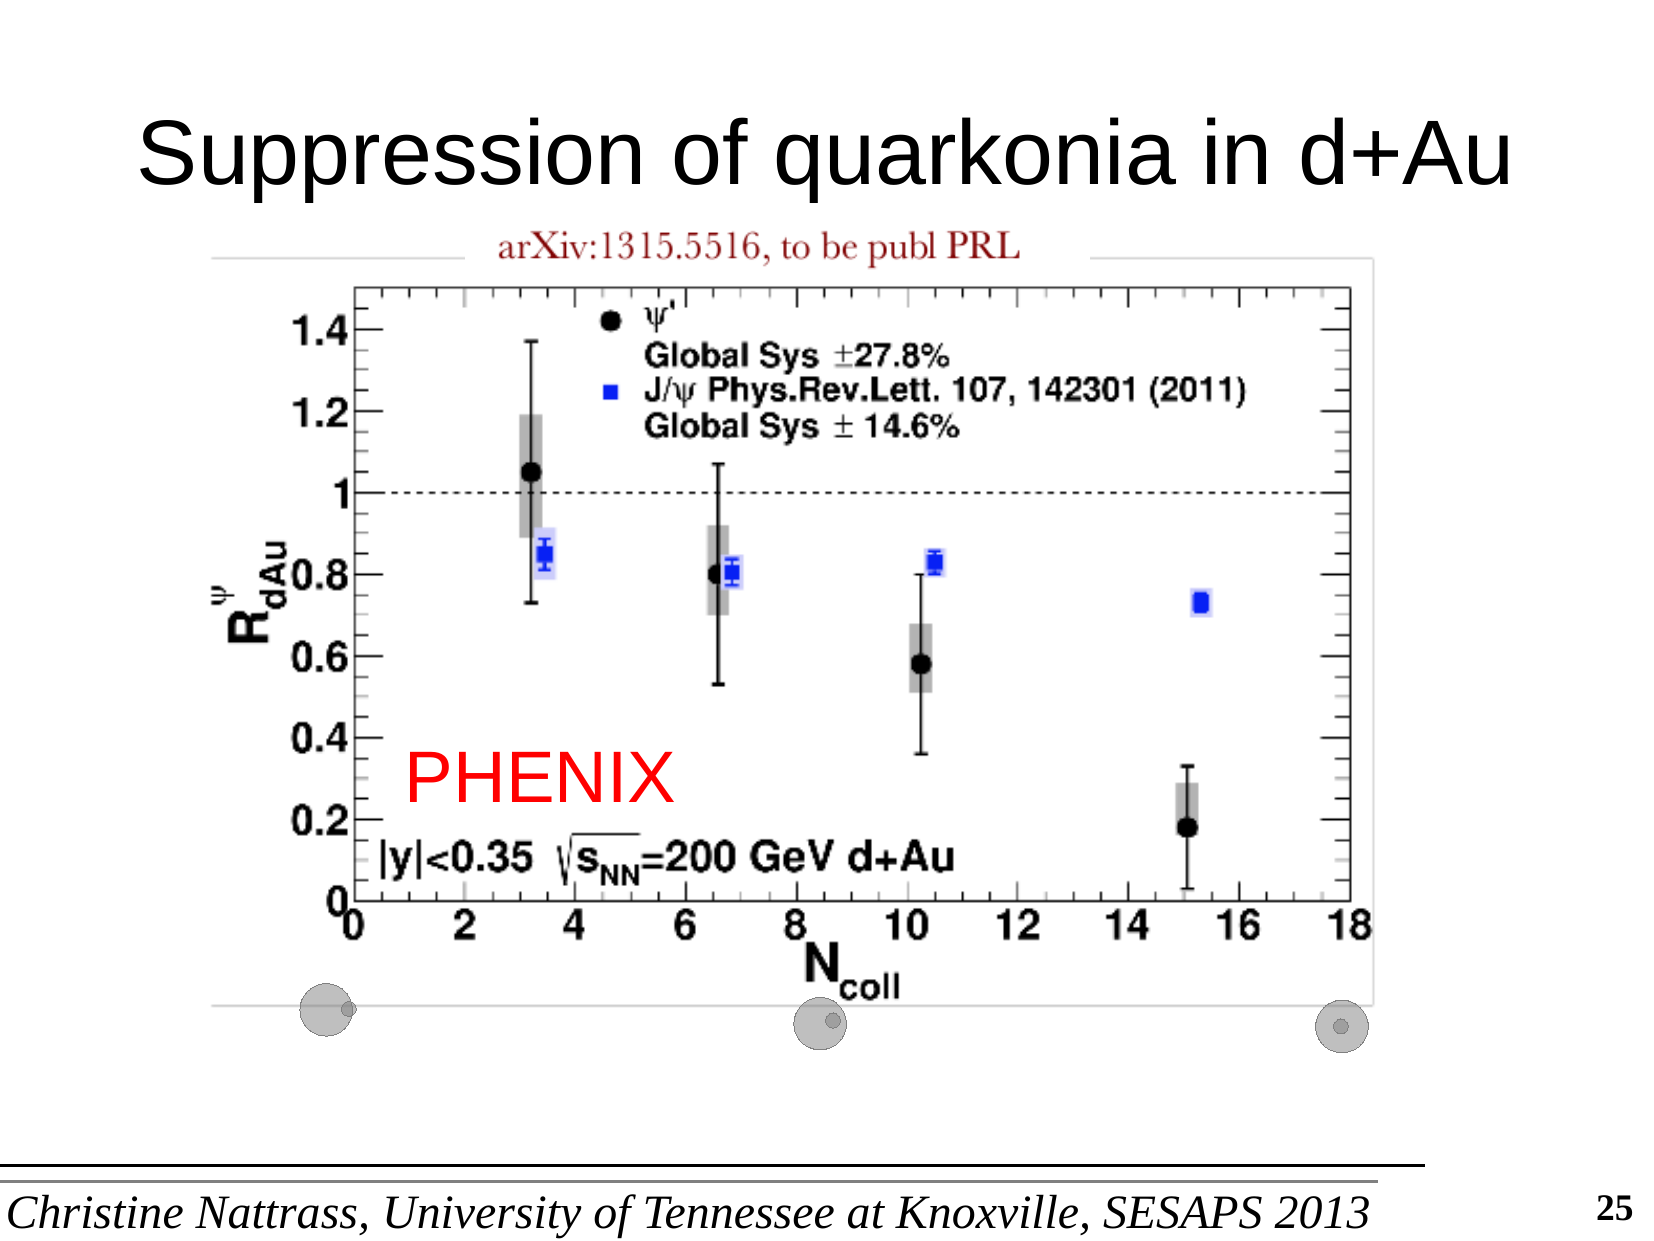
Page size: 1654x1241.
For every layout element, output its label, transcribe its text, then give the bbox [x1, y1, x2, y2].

text_box PHENIX [390, 728, 916, 826]
text_box [793, 997, 847, 1050]
title Suppression of quarkonia in d+Au [82, 49, 1571, 257]
text_box [299, 983, 357, 1037]
text_box [1315, 1000, 1369, 1053]
picture [195, 209, 1396, 1021]
